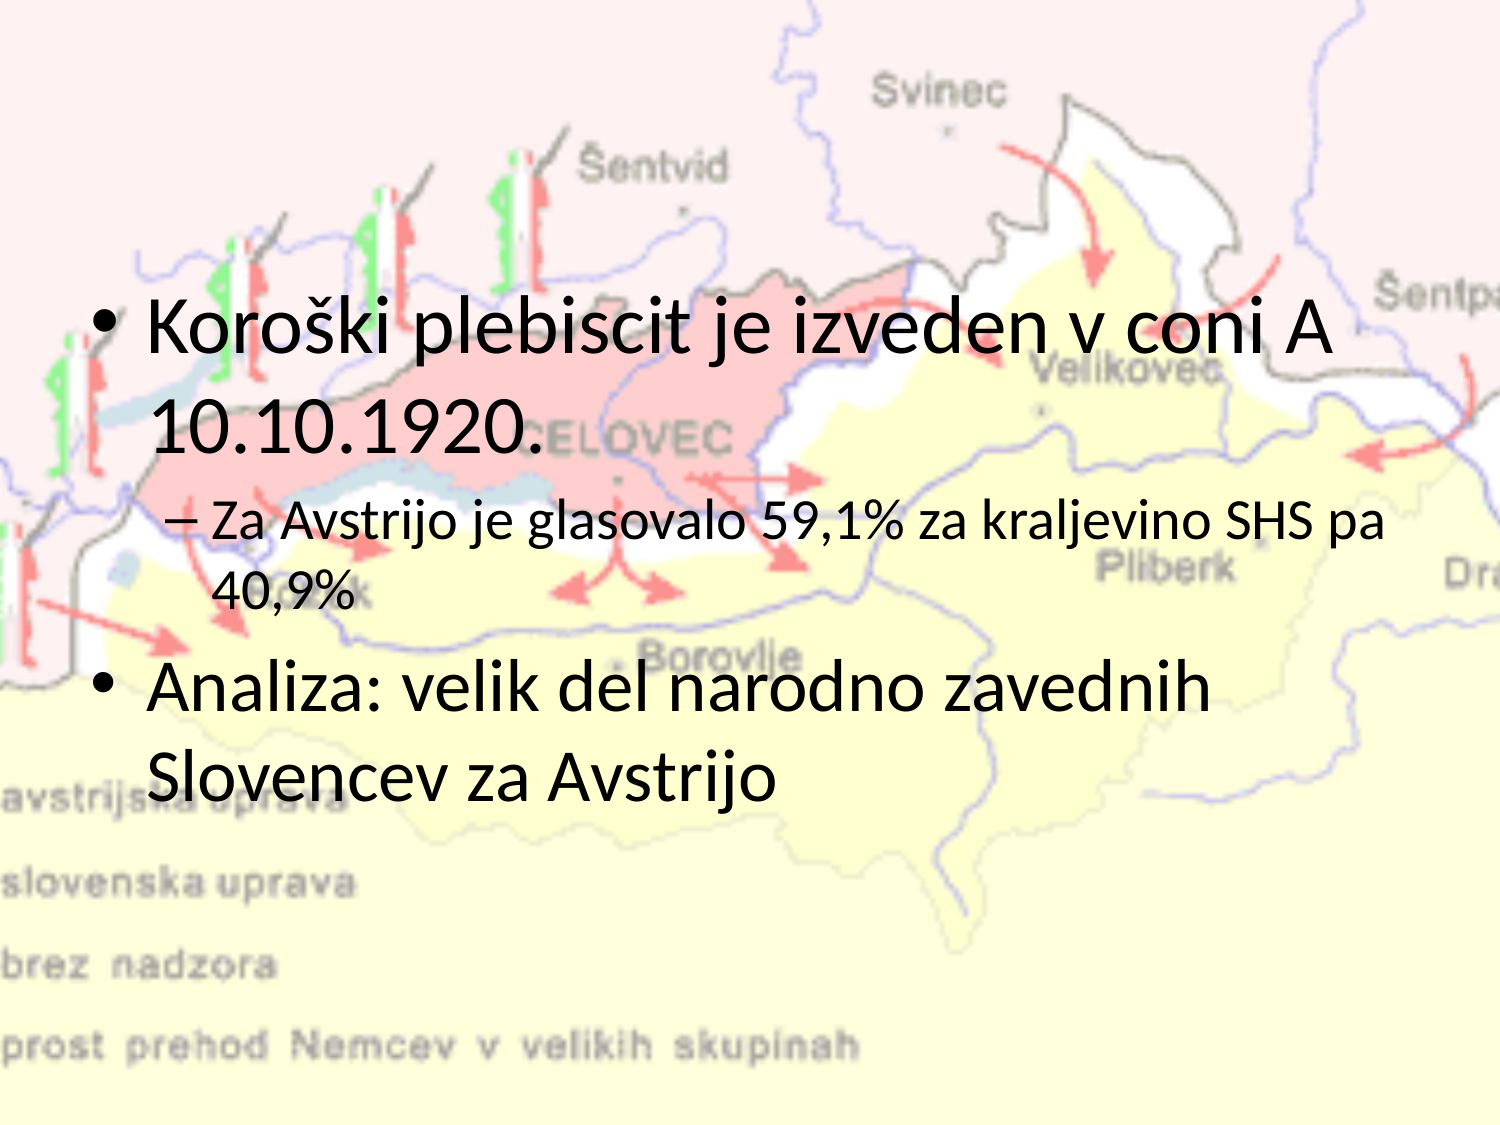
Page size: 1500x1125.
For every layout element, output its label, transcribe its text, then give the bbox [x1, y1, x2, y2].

picture [0, 0, 1500, 1125]
list Koroški plebiscit je izveden v coni A 10.10.1920. Za Avstrijo je glasovalo 59,1% za kraljevino SHS pa 40,9% Analiza: velik del narodno zavednih Slovencev za Avstrijo [75, 262, 1425, 1005]
